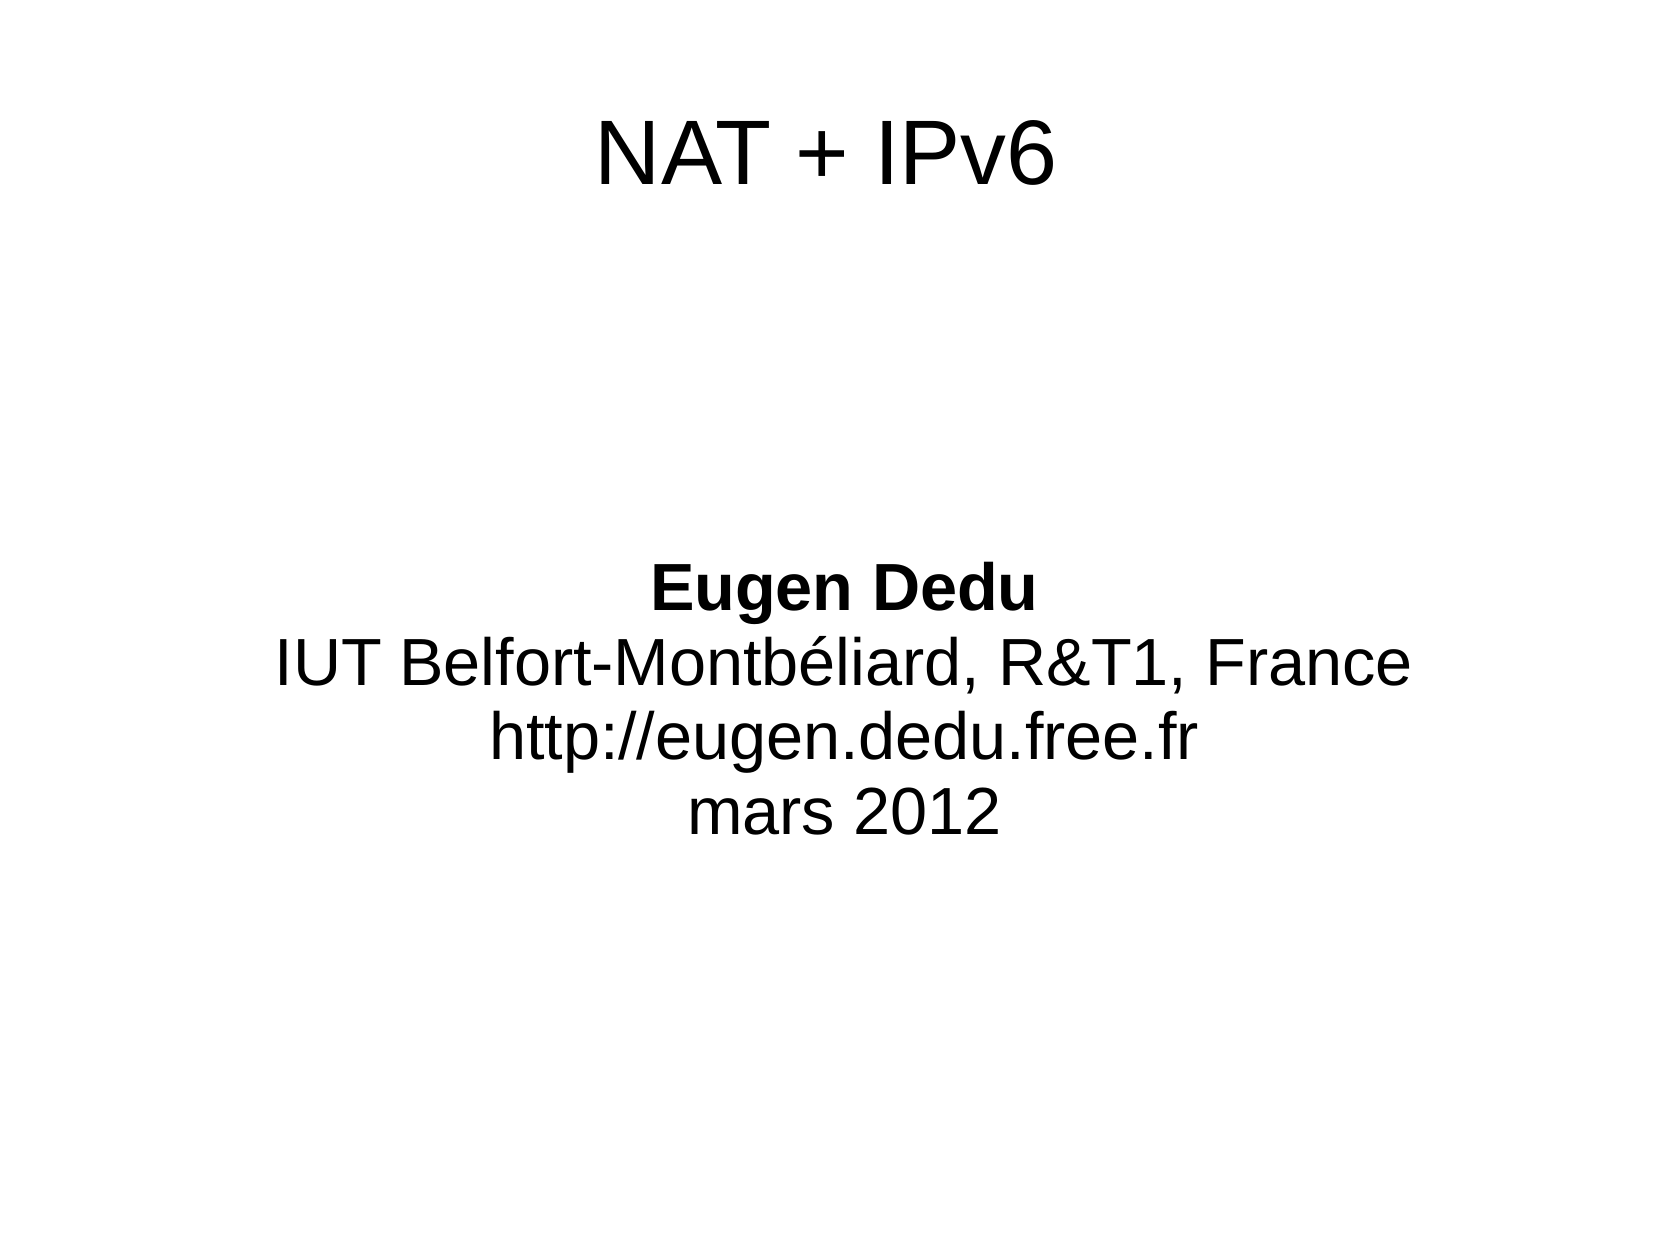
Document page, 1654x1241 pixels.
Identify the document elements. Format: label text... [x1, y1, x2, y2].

subtitle Eugen Dedu IUT Belfort-Montbéliard, R&T1, France http://eugen.dedu.free.fr mars 2012 [82, 290, 1571, 1109]
title NAT + IPv6 [82, 49, 1571, 257]
